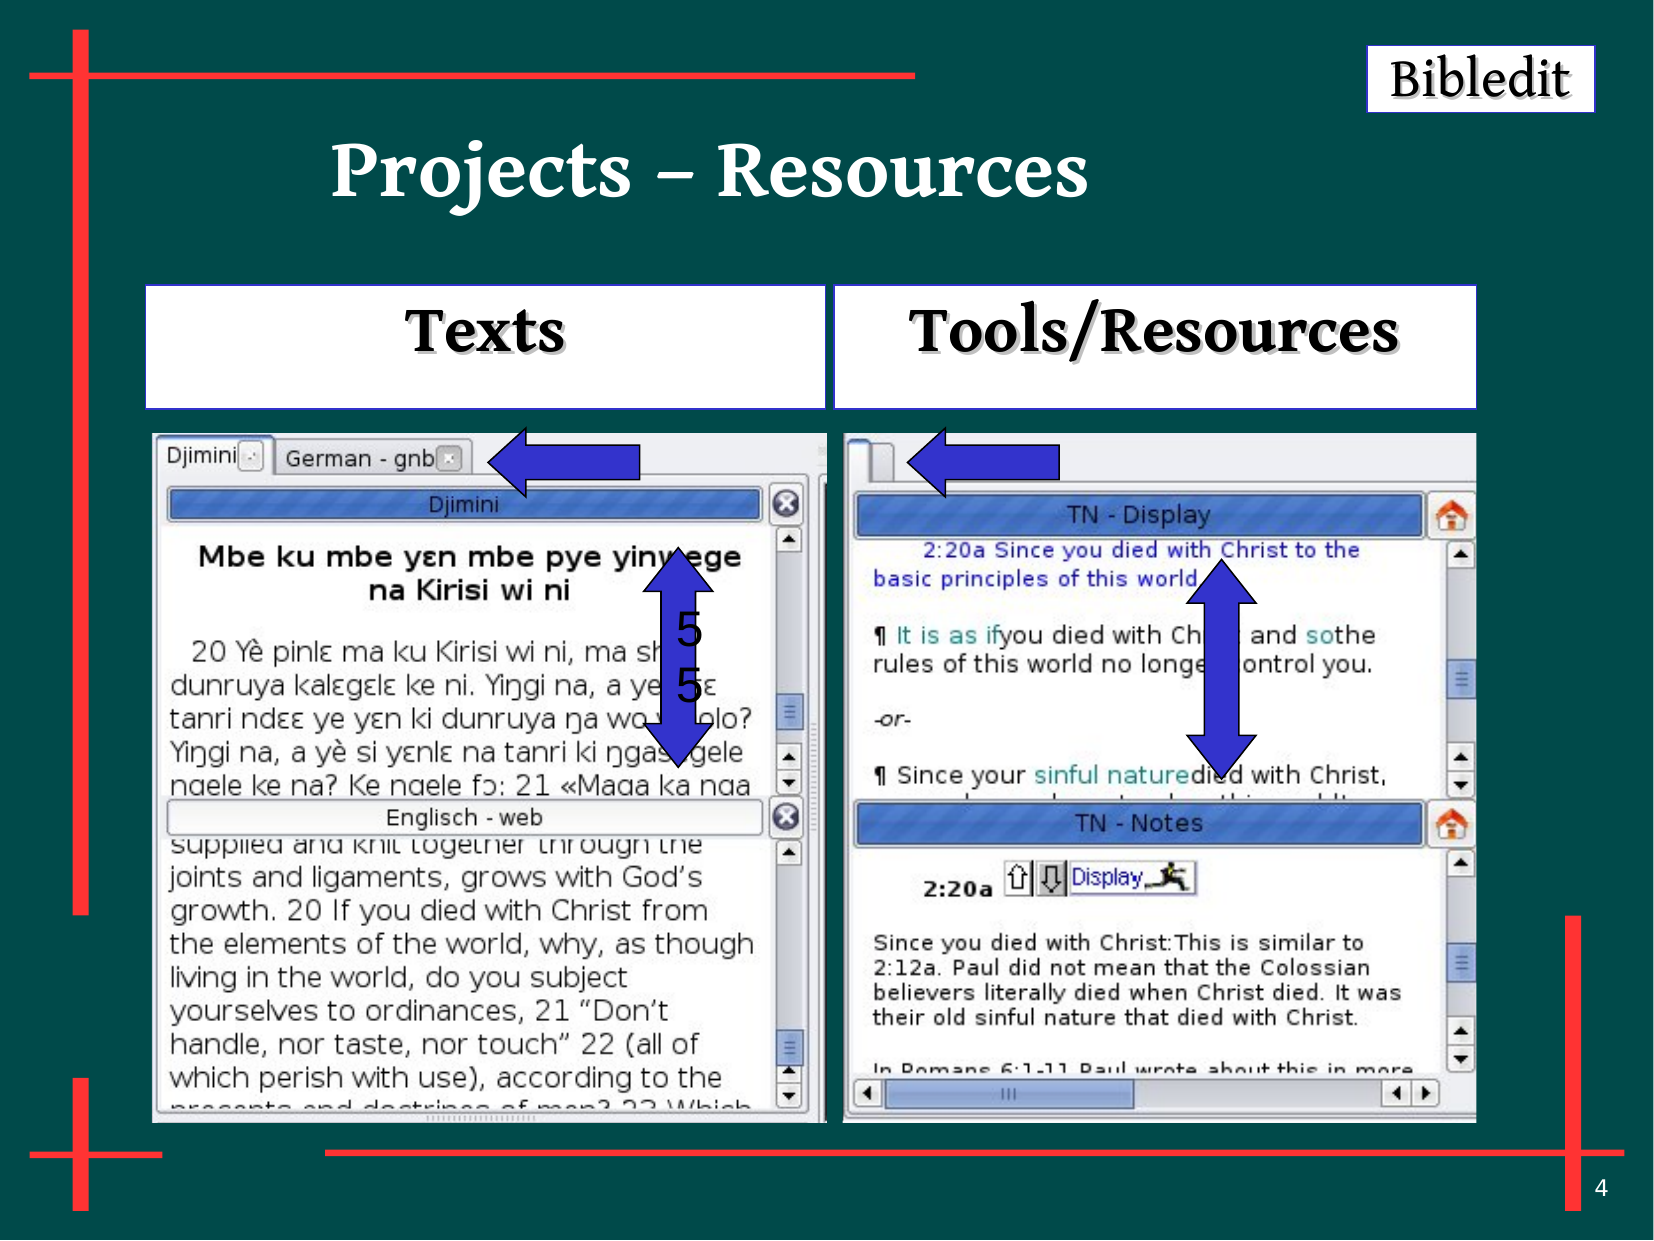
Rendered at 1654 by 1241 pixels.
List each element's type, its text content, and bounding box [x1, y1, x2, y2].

title Projects – Resources [64, 75, 1359, 267]
text_box 55 [683, 615, 696, 626]
text_box 55 [683, 671, 696, 682]
text_box 55 [643, 547, 713, 768]
picture [151, 433, 827, 1123]
text_box [907, 428, 1060, 497]
text_box [488, 428, 640, 497]
picture [842, 433, 1477, 1123]
text_box [1187, 559, 1257, 780]
text_box Bibledit [1367, 45, 1595, 113]
text_box Tools/Resources [833, 285, 1477, 410]
text_box Texts [145, 285, 826, 410]
